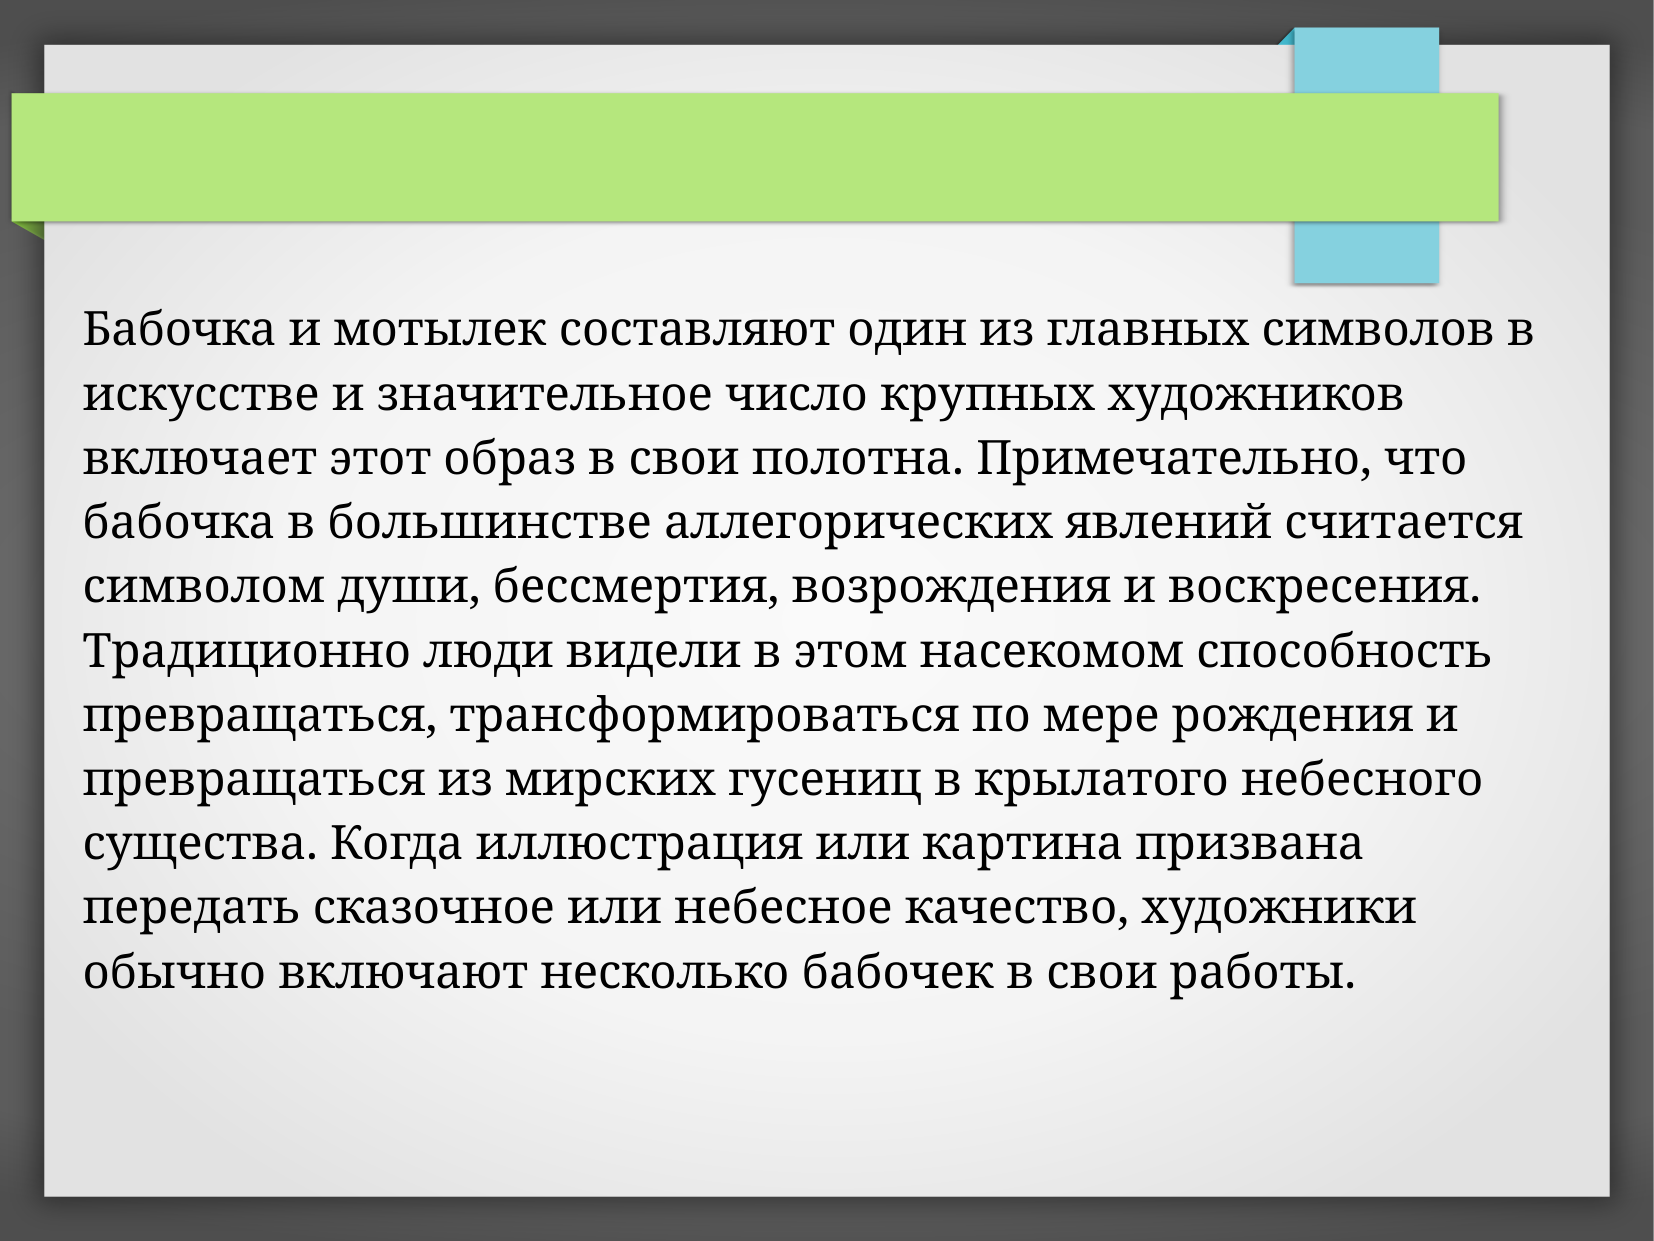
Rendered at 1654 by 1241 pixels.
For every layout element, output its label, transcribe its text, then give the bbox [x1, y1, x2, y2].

list Бабочка и мотылек составляют один из главных символов в искусстве и значительное число крупных художников включает этот образ в свои полотна. Примечательно, что бабочка в большинстве аллегорических явлений считается символом души, бессмертия, возрождения и воскресения. Традиционно люди видели в этом насекомом способность превращаться, трансформироваться по мере рождения и превращаться из мирских гусениц в крылатого небесного существа. Когда иллюстрация или картина призвана передать сказочное или небесное качество, художники обычно включают несколько бабочек в свои работы. [82, 295, 1571, 1015]
picture [0, 0, 1654, 1241]
